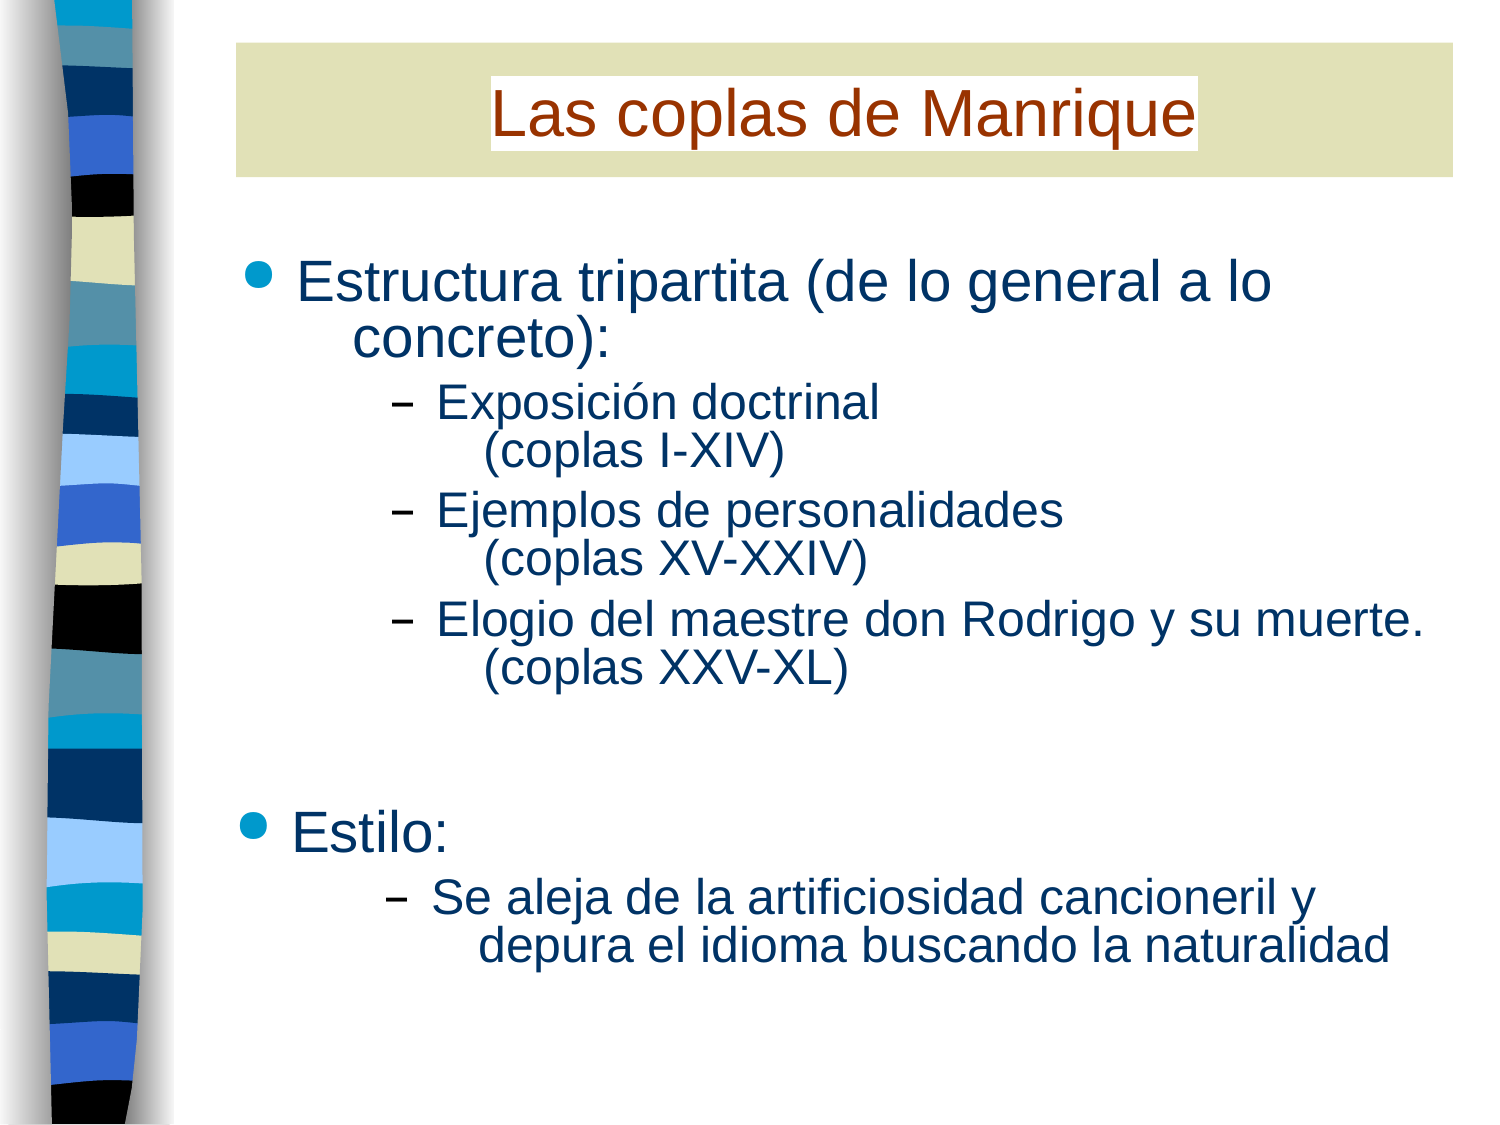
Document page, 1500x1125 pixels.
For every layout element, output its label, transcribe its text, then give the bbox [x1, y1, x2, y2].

title Las coplas de Manrique [236, 42, 1453, 178]
text_box Estilo: Se aleja de la artificiosidad cancioneril y depura el idioma buscando la naturalidad [220, 735, 1495, 1010]
text_box Estructura tripartita (de lo general a lo concreto): Exposición doctrinal (coplas I-XIV) Ejemplos de personalidades (coplas XV-XXIV) Elogio del maestre don Rodrigo y su muerte.(coplas XXV-XL) [225, 185, 1500, 563]
